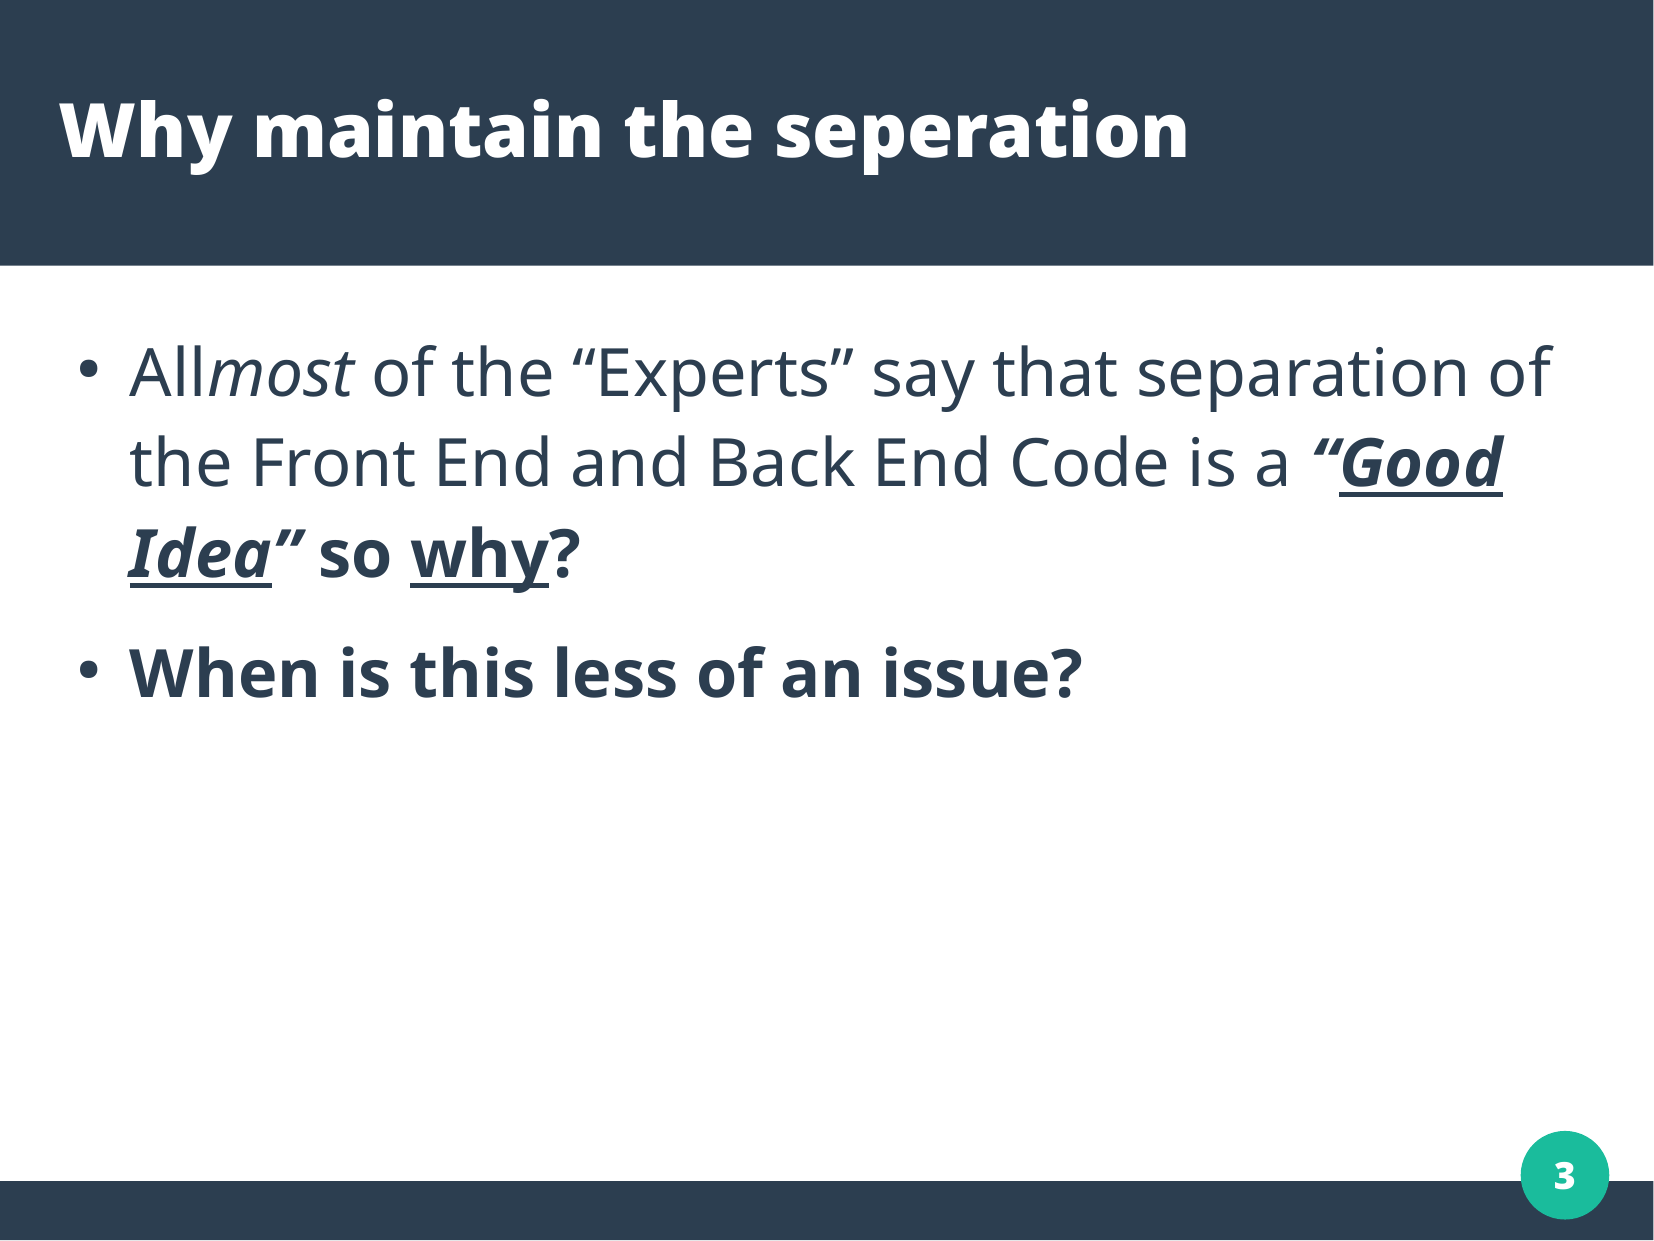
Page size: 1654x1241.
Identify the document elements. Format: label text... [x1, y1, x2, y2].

title Why maintain the seperation [59, 49, 1595, 207]
list Allmost of the “Experts” say that separation of the Front End and Back End Code is a “Good Idea” so why? When is this less of an issue? [59, 324, 1595, 1152]
